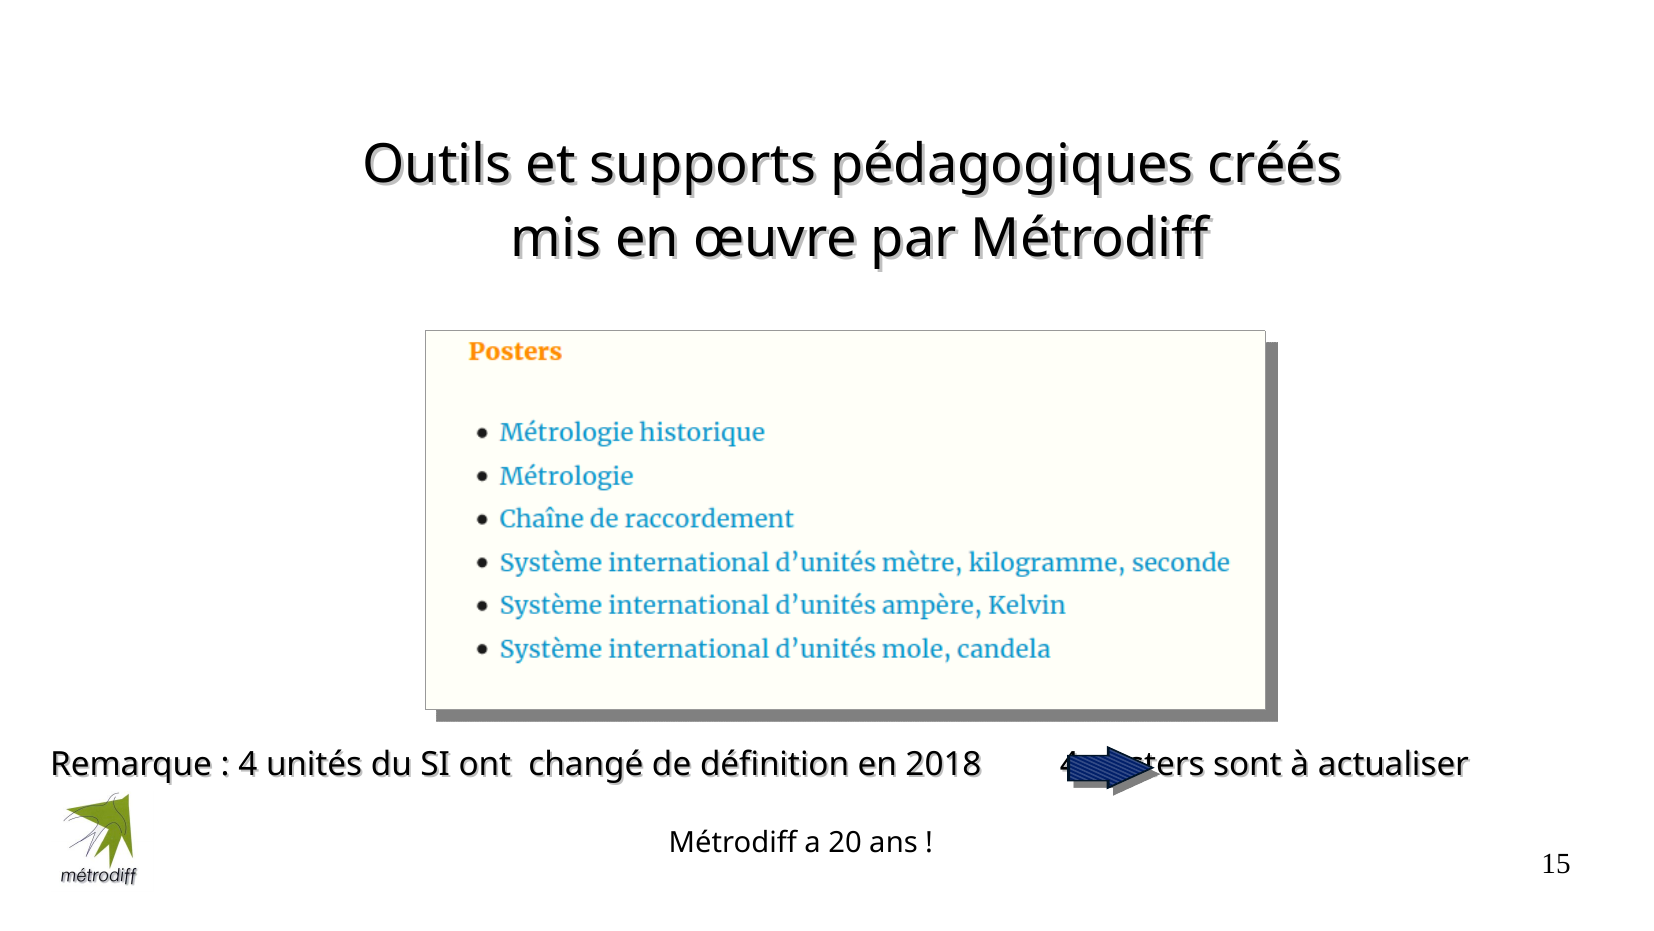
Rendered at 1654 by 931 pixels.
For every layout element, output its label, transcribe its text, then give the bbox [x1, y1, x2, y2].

picture [51, 803, 154, 892]
picture [1062, 743, 1158, 792]
picture [425, 330, 1266, 710]
text_box Outils et supports pédagogiques créés mis en œuvre par Métrodiff [292, 117, 1427, 312]
text_box Remarque : 4 unités du SI ont changé de définition en 2018 4 posters sont à actualiser [35, 732, 1625, 803]
